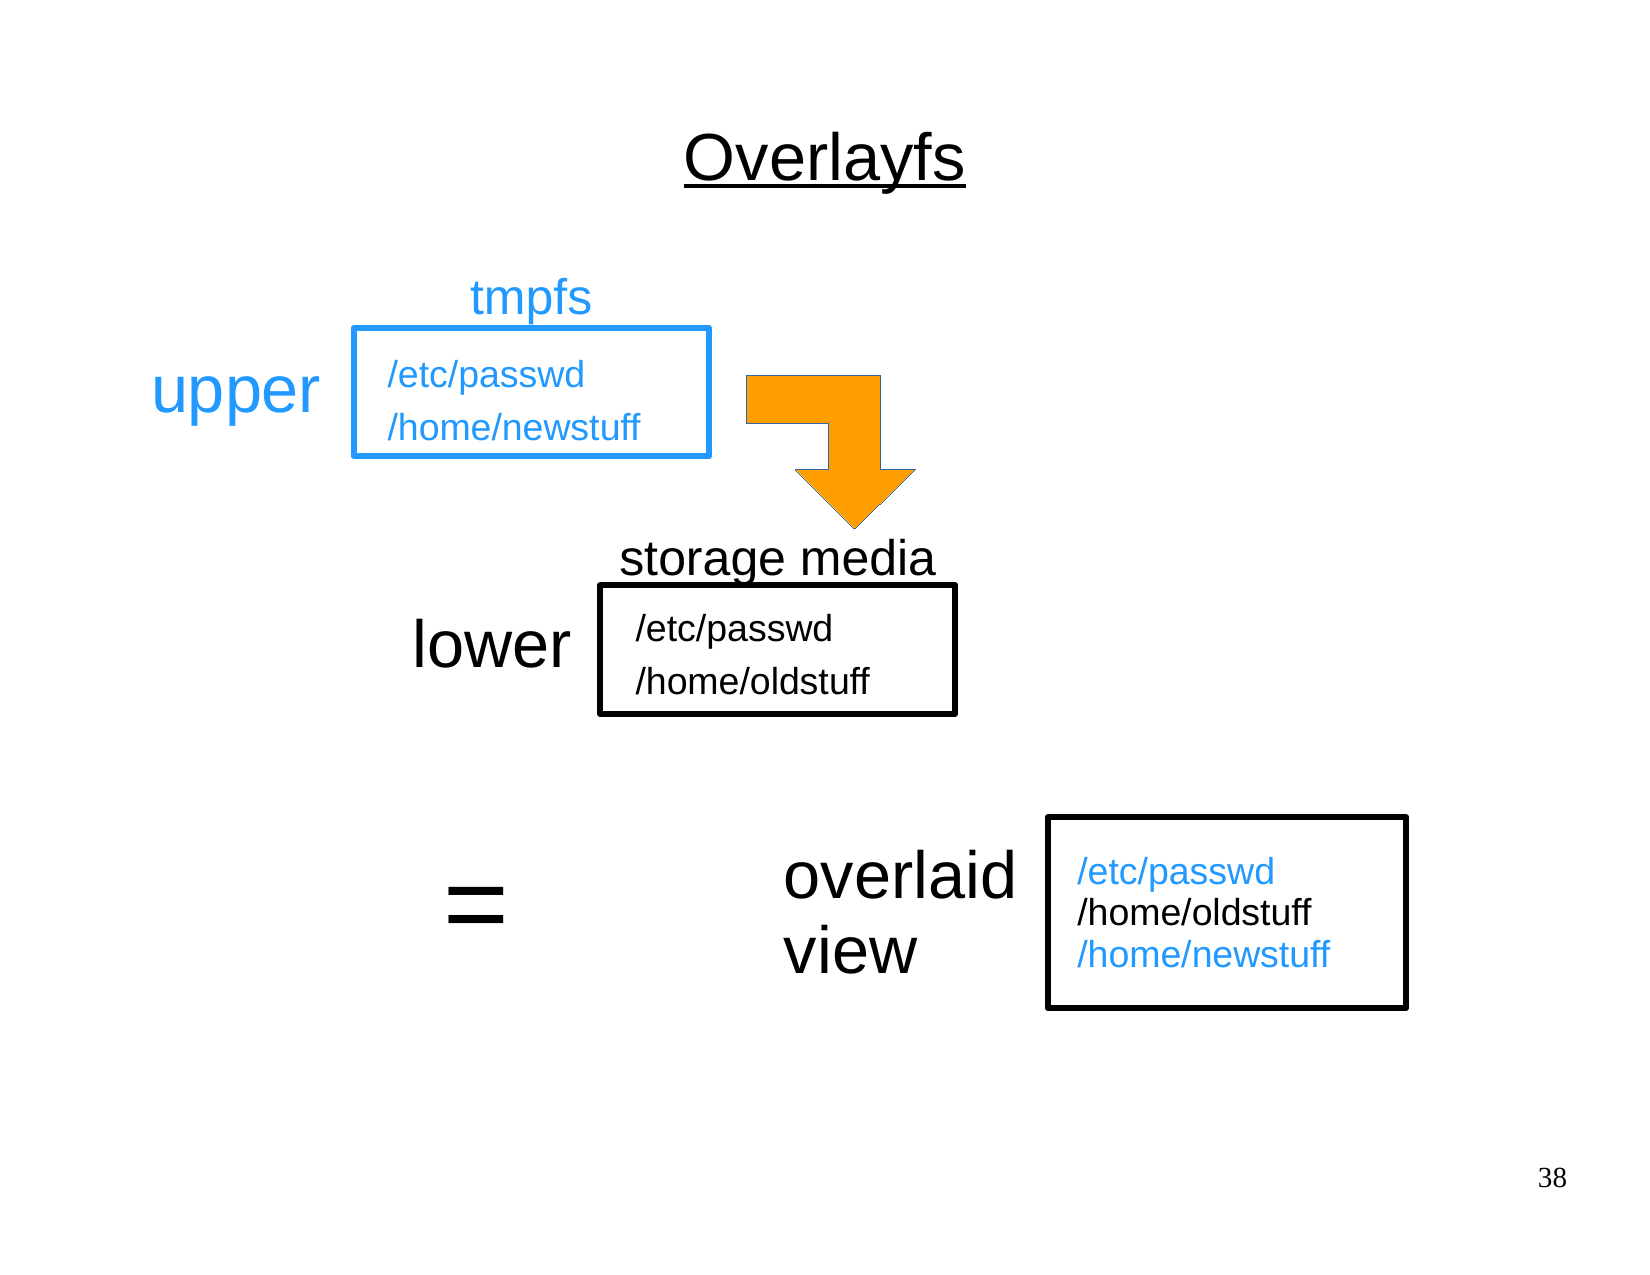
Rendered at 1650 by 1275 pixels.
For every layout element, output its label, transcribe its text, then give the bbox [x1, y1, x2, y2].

text_box /home/oldstuff /home/newstuff [1059, 880, 1349, 986]
text_box upper [133, 342, 340, 438]
text_box storage media [601, 519, 955, 597]
text_box /home/newstuff [369, 395, 659, 459]
text_box /etc/passwd [1059, 839, 1294, 880]
text_box overlaid view [766, 827, 1036, 998]
text_box = [425, 830, 709, 977]
text_box /etc/passwd [369, 342, 604, 406]
text_box /home/oldstuff [617, 649, 889, 713]
title Overlayfs [82, 50, 1568, 264]
text_box lower [395, 596, 591, 693]
text_box /etc/passwd [617, 597, 852, 649]
text_box [746, 375, 916, 529]
text_box tmpfs [452, 264, 611, 336]
